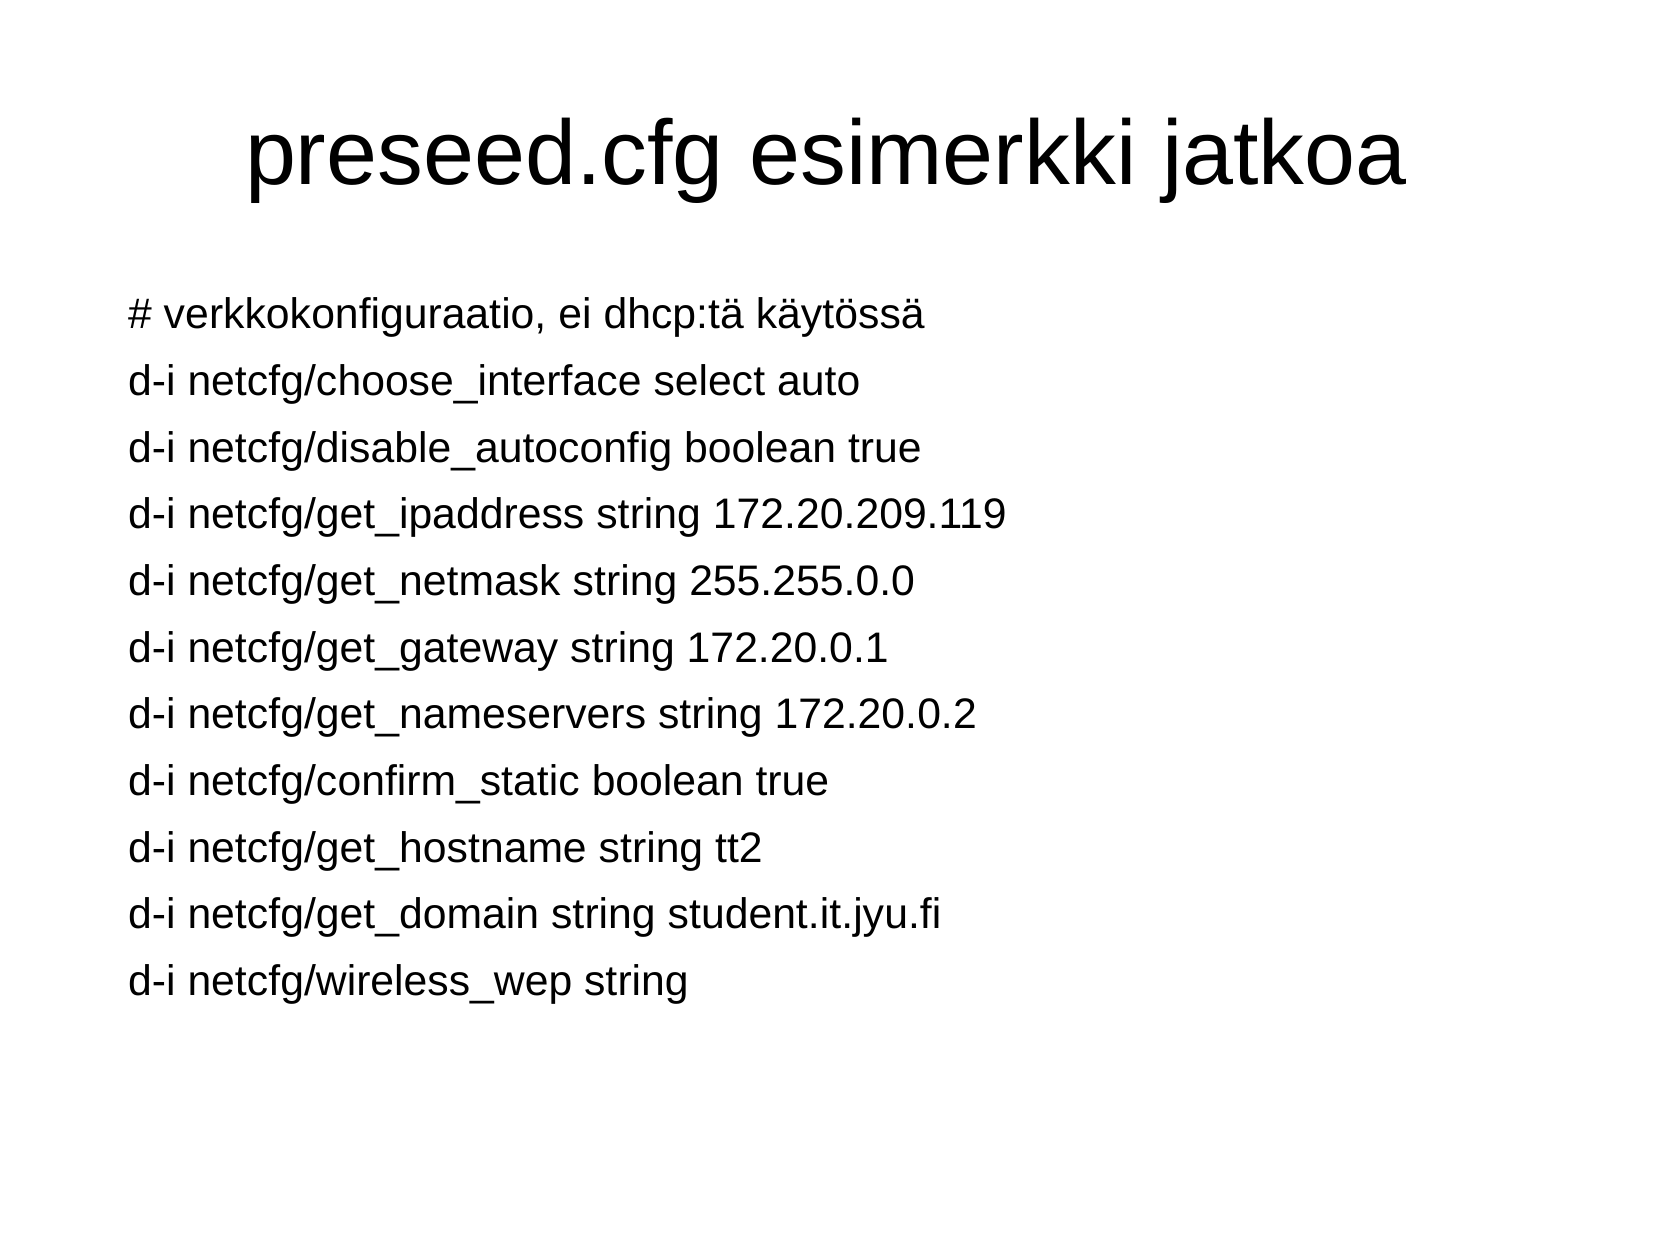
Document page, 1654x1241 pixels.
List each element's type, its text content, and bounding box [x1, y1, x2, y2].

list # verkkokonfiguraatio, ei dhcp:tä käytössä d-i netcfg/choose_interface select auto d-i netcfg/disable_autoconfig boolean true d-i netcfg/get_ipaddress string 172.20.209.119 d-i netcfg/get_netmask string 255.255.0.0 d-i netcfg/get_gateway string 172.20.0.1 d-i netcfg/get_nameservers string 172.20.0.2 d-i netcfg/confirm_static boolean true d-i netcfg/get_hostname string tt2 d-i netcfg/get_domain string student.it.jyu.fi d-i netcfg/wireless_wep string [82, 290, 1571, 1010]
title preseed.cfg esimerkki jatkoa [82, 49, 1571, 257]
